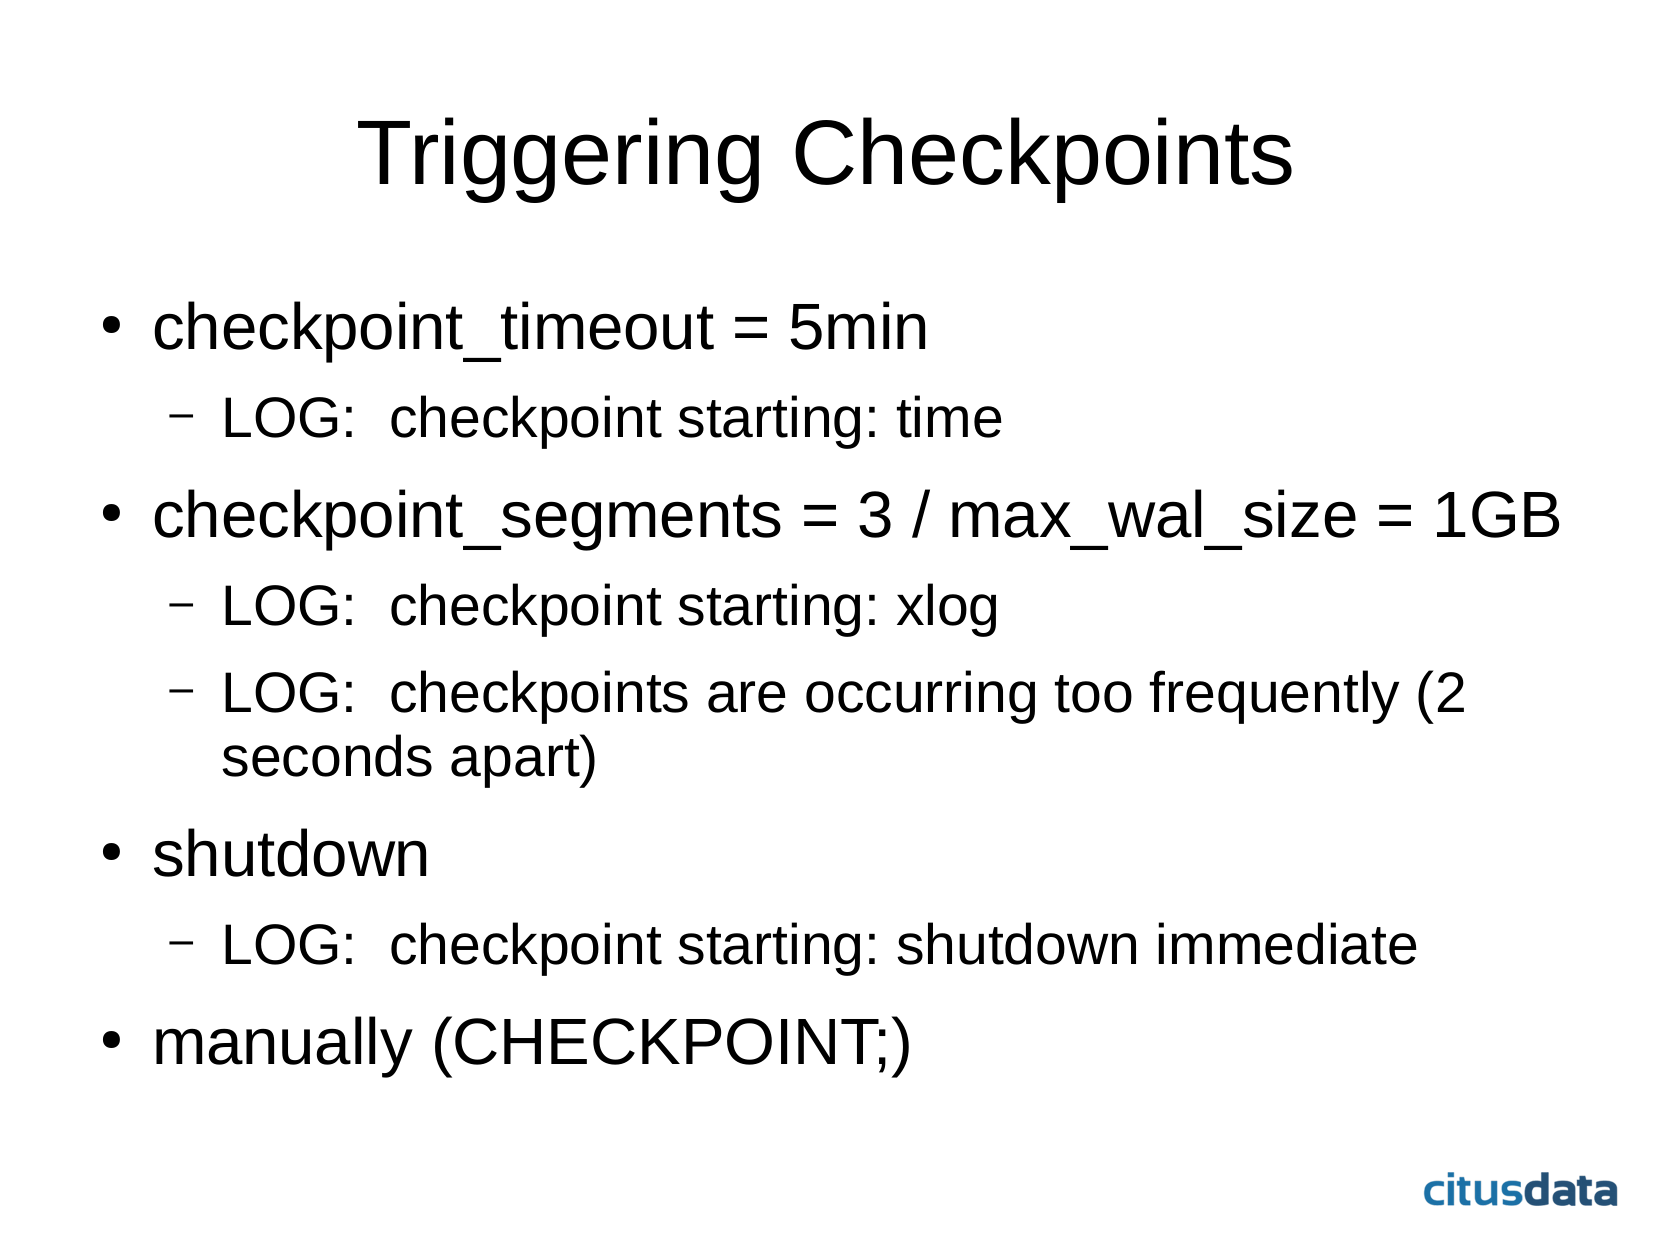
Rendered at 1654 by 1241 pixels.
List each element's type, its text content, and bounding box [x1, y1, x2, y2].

picture [1420, 1167, 1622, 1209]
list checkpoint_timeout = 5min LOG: checkpoint starting: time checkpoint_segments = 3 / max_wal_size = 1GB LOG: checkpoint starting: xlog LOG: checkpoints are occurring too frequently (2 seconds apart) shutdown LOG: checkpoint starting: shutdown immediate manually (CHECKPOINT;) [82, 290, 1571, 1096]
title Triggering Checkpoints [82, 49, 1571, 257]
